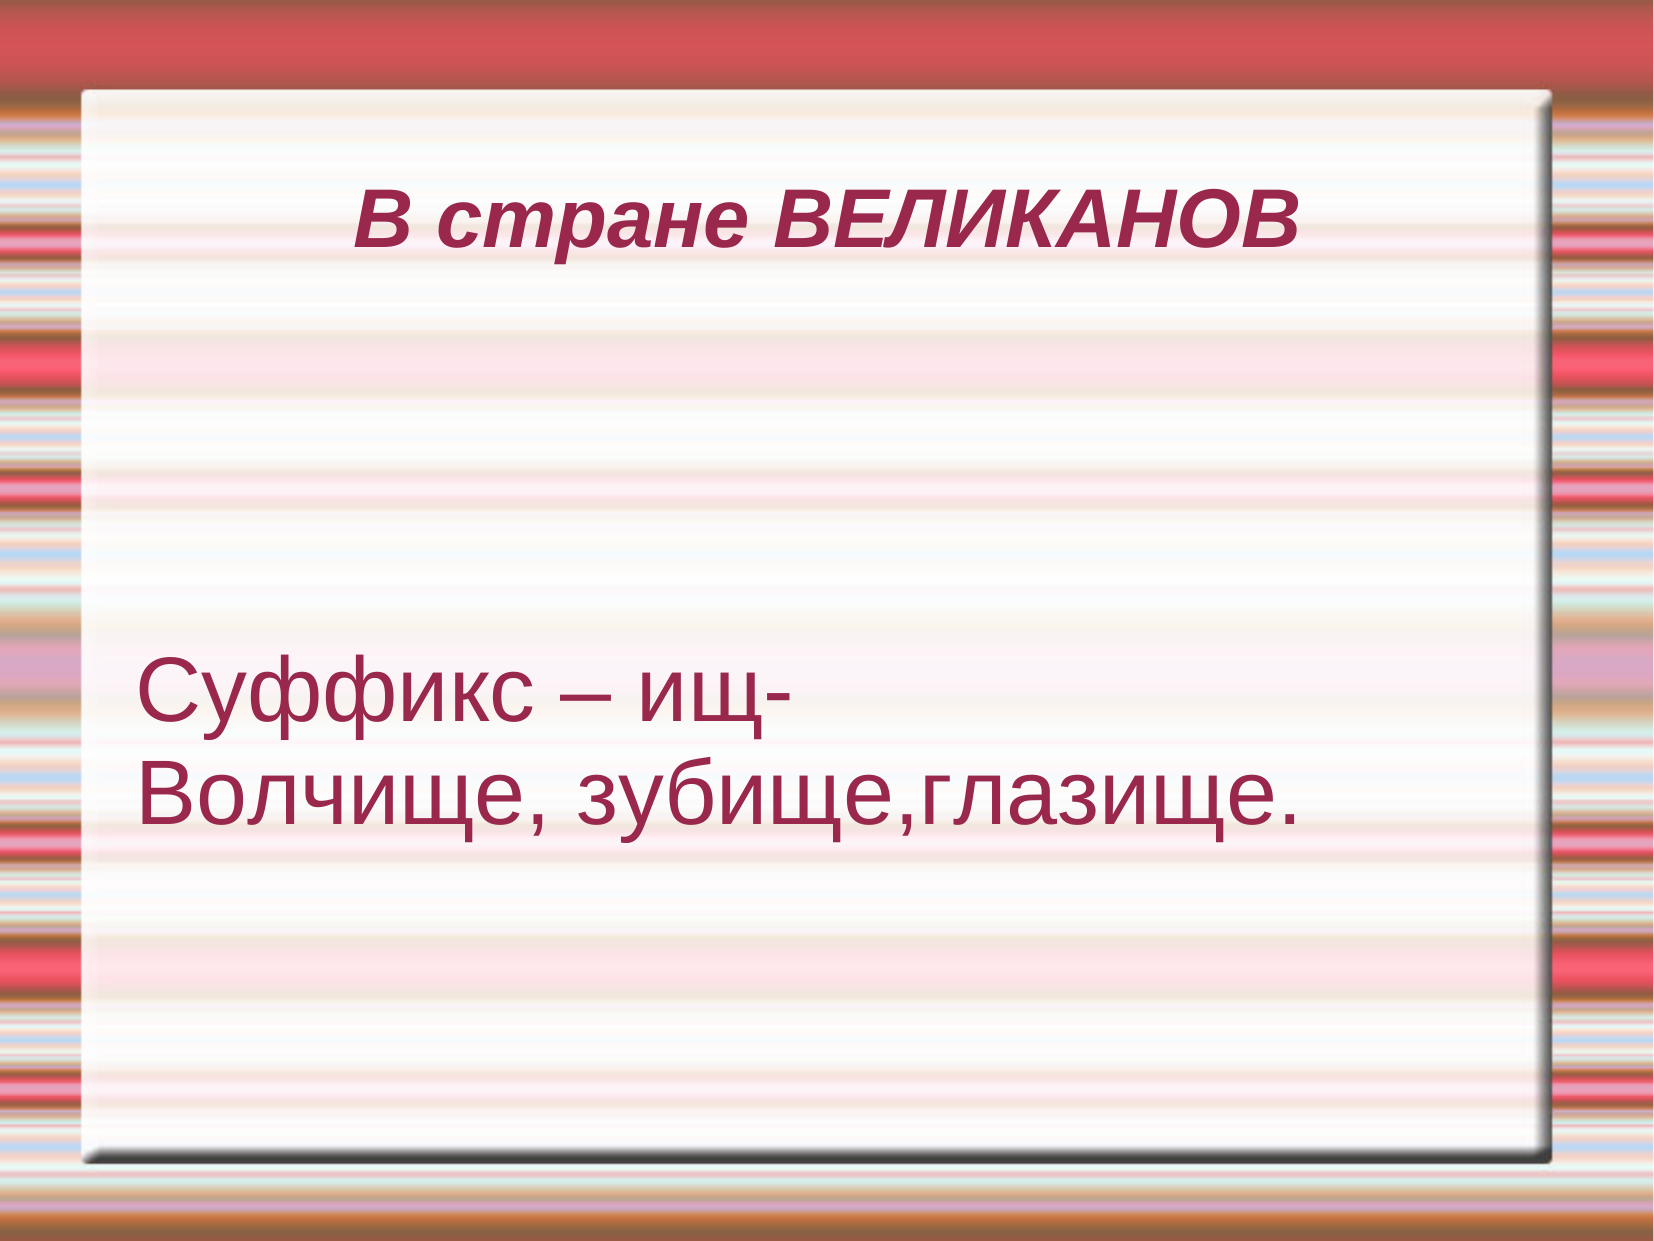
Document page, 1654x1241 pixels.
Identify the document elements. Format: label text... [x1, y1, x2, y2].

title В стране ВЕЛИКАНОВ [121, 122, 1534, 315]
subtitle Суффикс – ищ- Волчище, зубище,глазище. [134, 358, 1516, 1125]
picture [0, 0, 1654, 1241]
